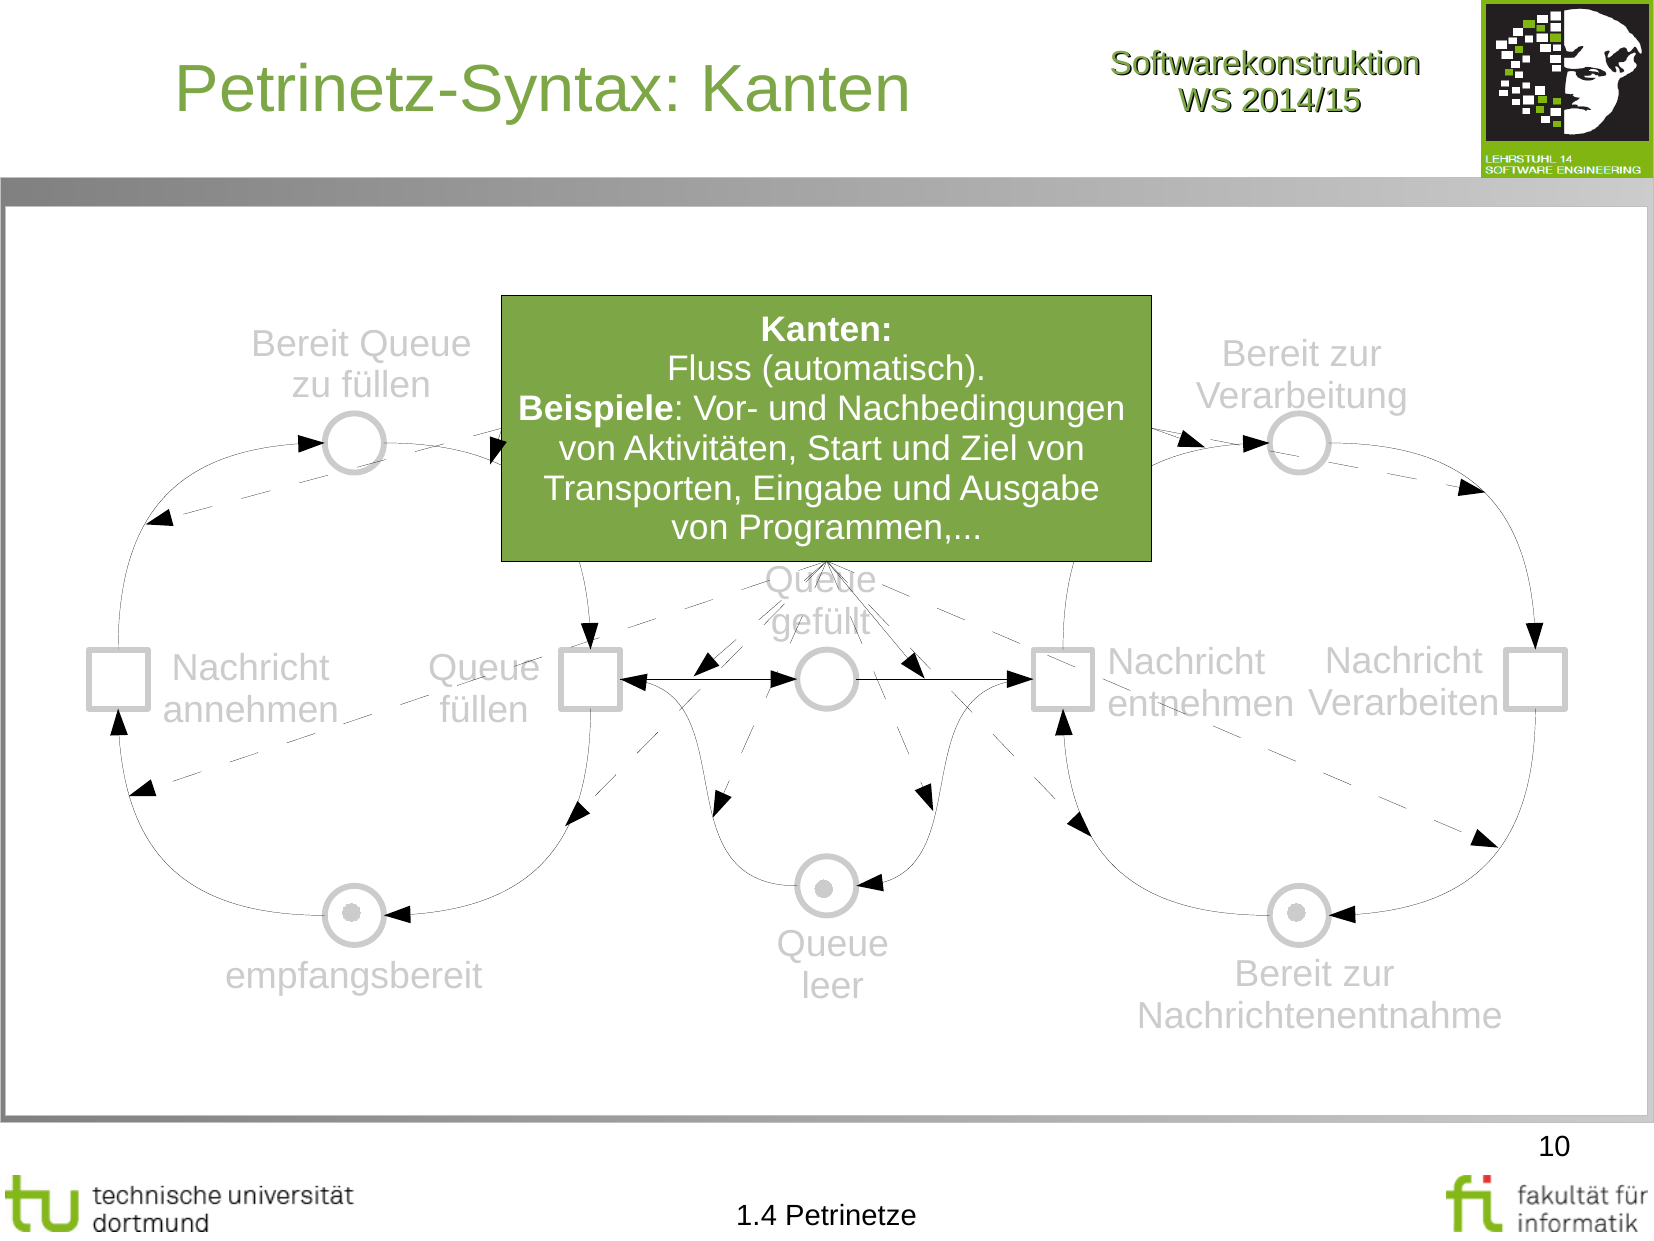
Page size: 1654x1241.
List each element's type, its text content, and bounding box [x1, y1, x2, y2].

text_box [342, 903, 361, 922]
text_box empfangsbereit [210, 947, 498, 1004]
text_box Nachricht Verarbeiten [1293, 631, 1515, 731]
text_box Queue füllen [413, 639, 556, 739]
text_box [814, 879, 833, 898]
title Petrinetz-Syntax: Kanten [0, 7, 1064, 170]
text_box Nachricht entnehmen [1092, 633, 1310, 733]
text_box Bereit zur Nachrichtenentnahme [1122, 944, 1518, 1044]
text_box Nachricht annehmen [147, 639, 354, 739]
text_box Kanten: Fluss (automatisch). Beispiele: Vor- und Nachbedingungen von Aktivitäten, Start und Ziel von Transporten, Eingabe und Ausgabe von Programmen,... [501, 295, 1152, 562]
picture [1446, 1175, 1648, 1232]
text_box [1287, 903, 1306, 922]
text_box Queue gefüllt [830, 562, 892, 637]
text_box Queue gefüllt [749, 562, 892, 650]
text_box Queue leer [761, 915, 904, 1015]
text_box Bereit zur Verarbeitung [1181, 324, 1423, 424]
picture [1481, 0, 1654, 178]
text_box Bereit Queue zu füllen [236, 314, 487, 414]
picture [5, 1175, 354, 1232]
